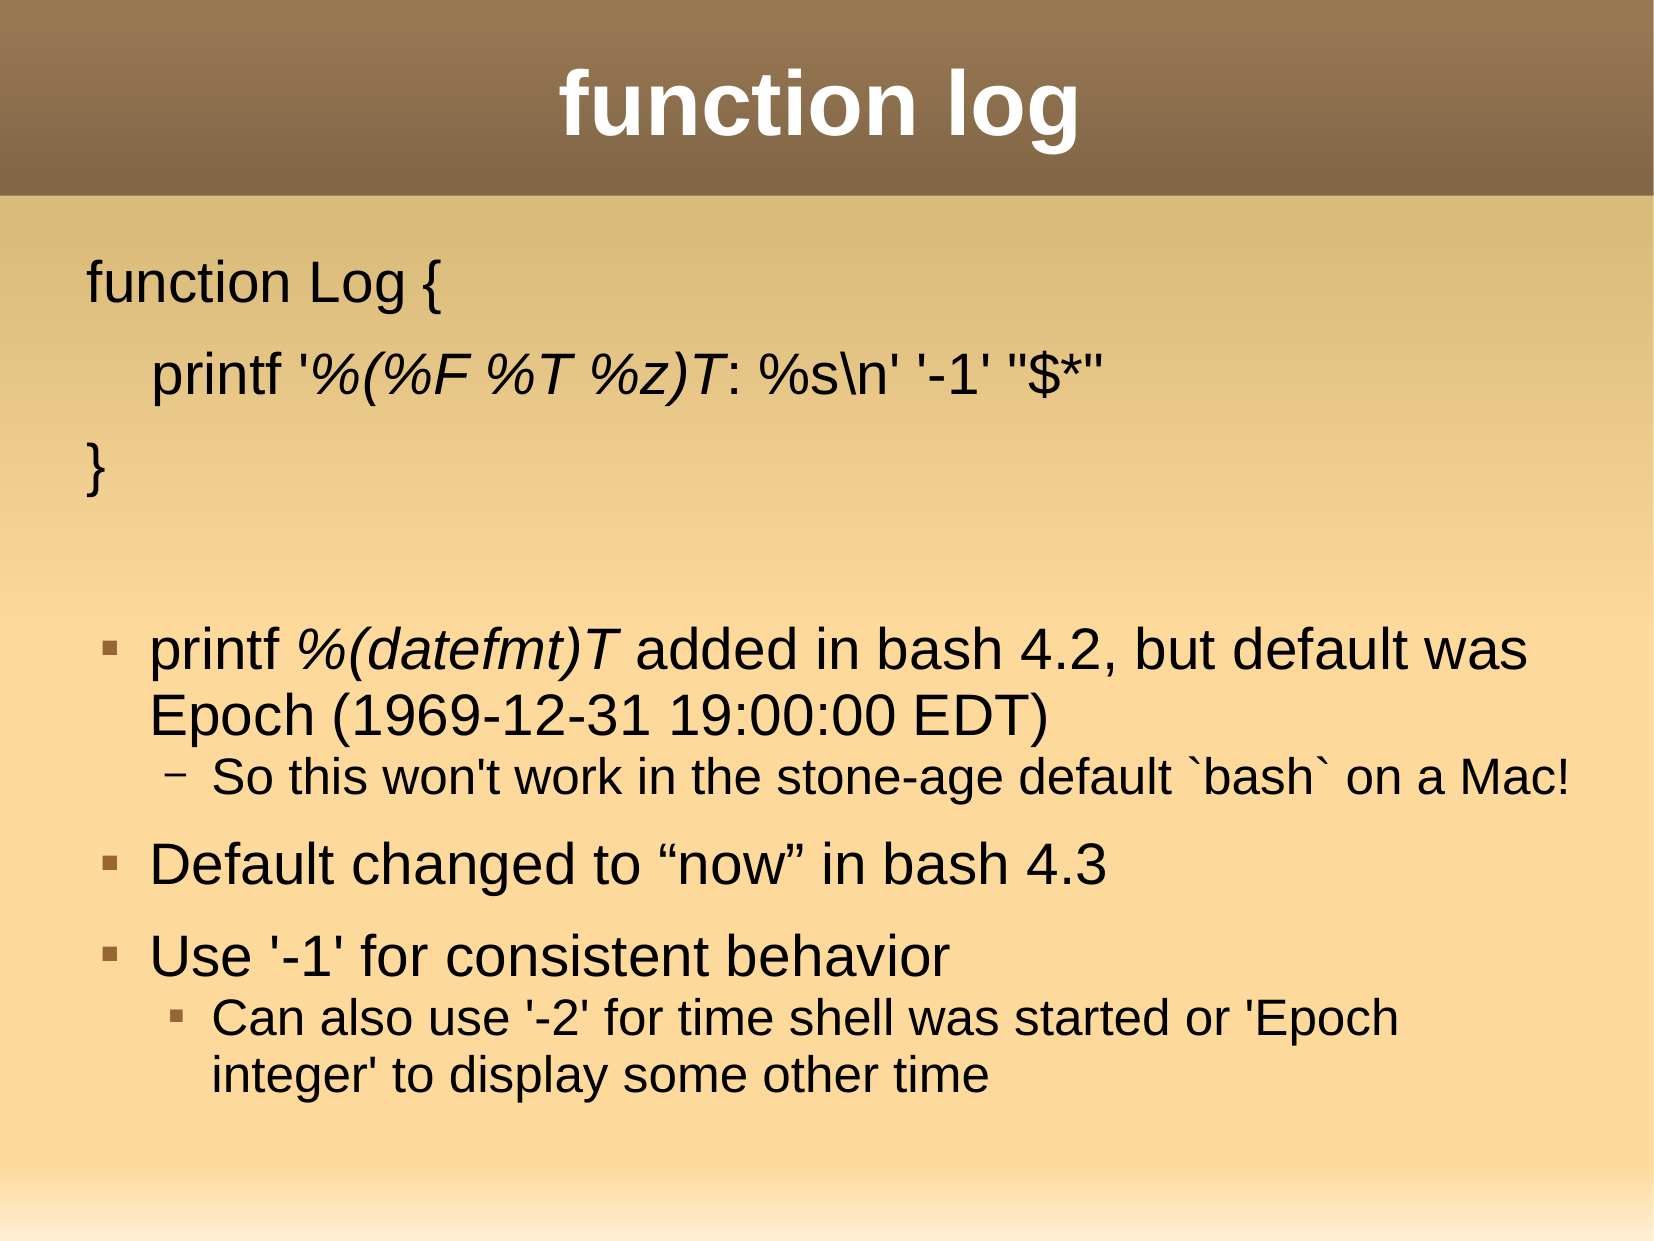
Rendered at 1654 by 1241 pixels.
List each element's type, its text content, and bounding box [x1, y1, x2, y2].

picture [0, 0, 1654, 1241]
title function log [76, 0, 1565, 208]
list function Log { printf '%(%F %T %z)T: %s\n' '-1' "$*" } printf %(datefmt)T added in bash 4.2, but default was Epoch (1969-12-31 19:00:00 EDT) So this won't work in the stone-age default `bash` on a Mac! Default changed to “now” in bash 4.3 Use '-1' for consistent behavior Can also use '-2' for time shell was started or 'Epoch integer' to display some other time [86, 249, 1575, 1163]
